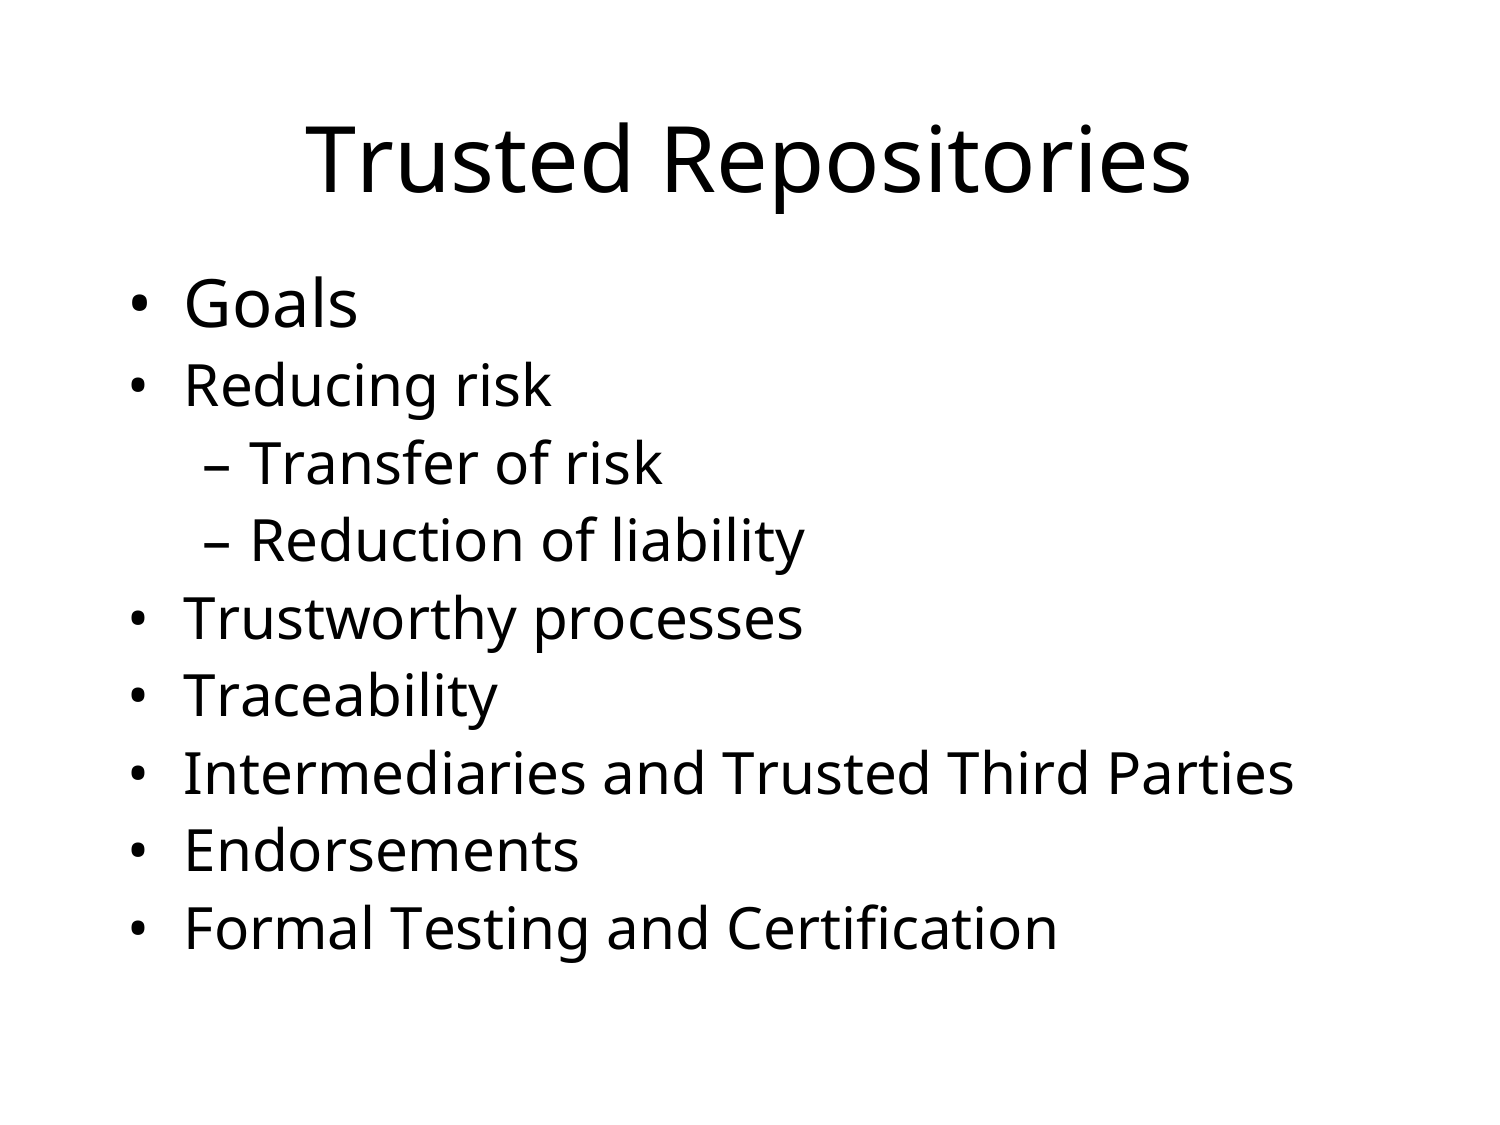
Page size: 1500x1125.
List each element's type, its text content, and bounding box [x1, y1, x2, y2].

title Trusted Repositories [112, 62, 1388, 250]
list Goals Reducing risk Transfer of risk Reduction of liability Trustworthy processes Traceability Intermediaries and Trusted Third Parties Endorsements Formal Testing and Certification [112, 262, 1388, 1047]
